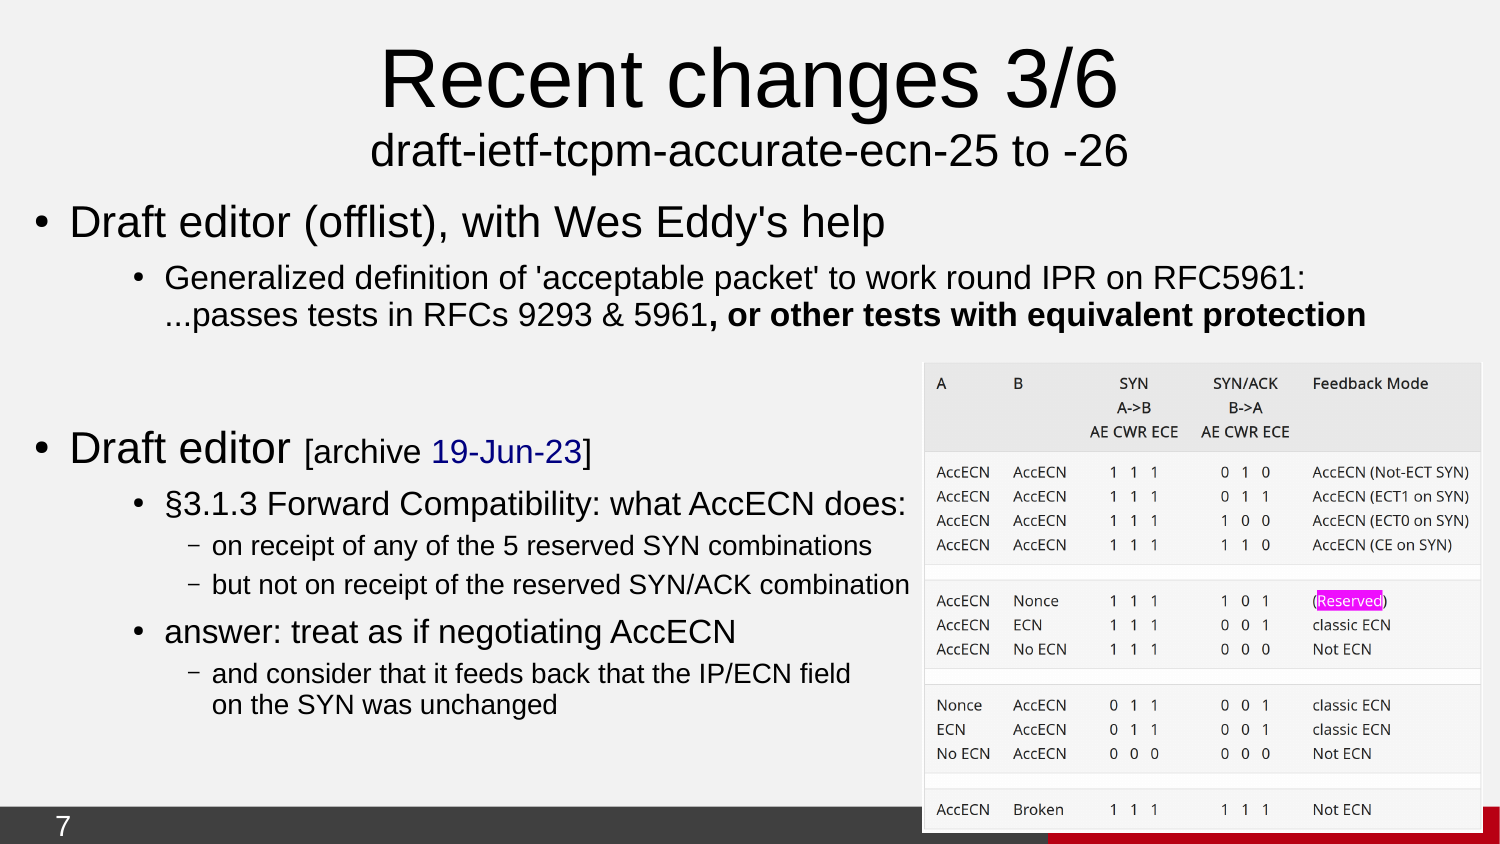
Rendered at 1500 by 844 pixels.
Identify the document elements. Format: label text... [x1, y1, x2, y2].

picture [922, 362, 1483, 833]
list Draft editor (offlist), with Wes Eddy's help Generalized definition of 'acceptable packet' to work round IPR on RFC5961: ...passes tests in RFCs 9293 & 5961, or other tests with equivalent protection Draft editor [archive 19-Jun-23] §3.1.3 Forward Compatibility: what AccECN does: on receipt of any of the 5 reserved SYN combinations but not on receipt of the reserved SYN/ACK combination answer: treat as if negotiating AccECN and consider that it feeds back that the IP/ECN field on the SYN was unchanged [21, 197, 1372, 732]
title Recent changes 3/6 draft-ietf-tcpm-accurate-ecn-25 to -26 [75, 31, 1425, 177]
